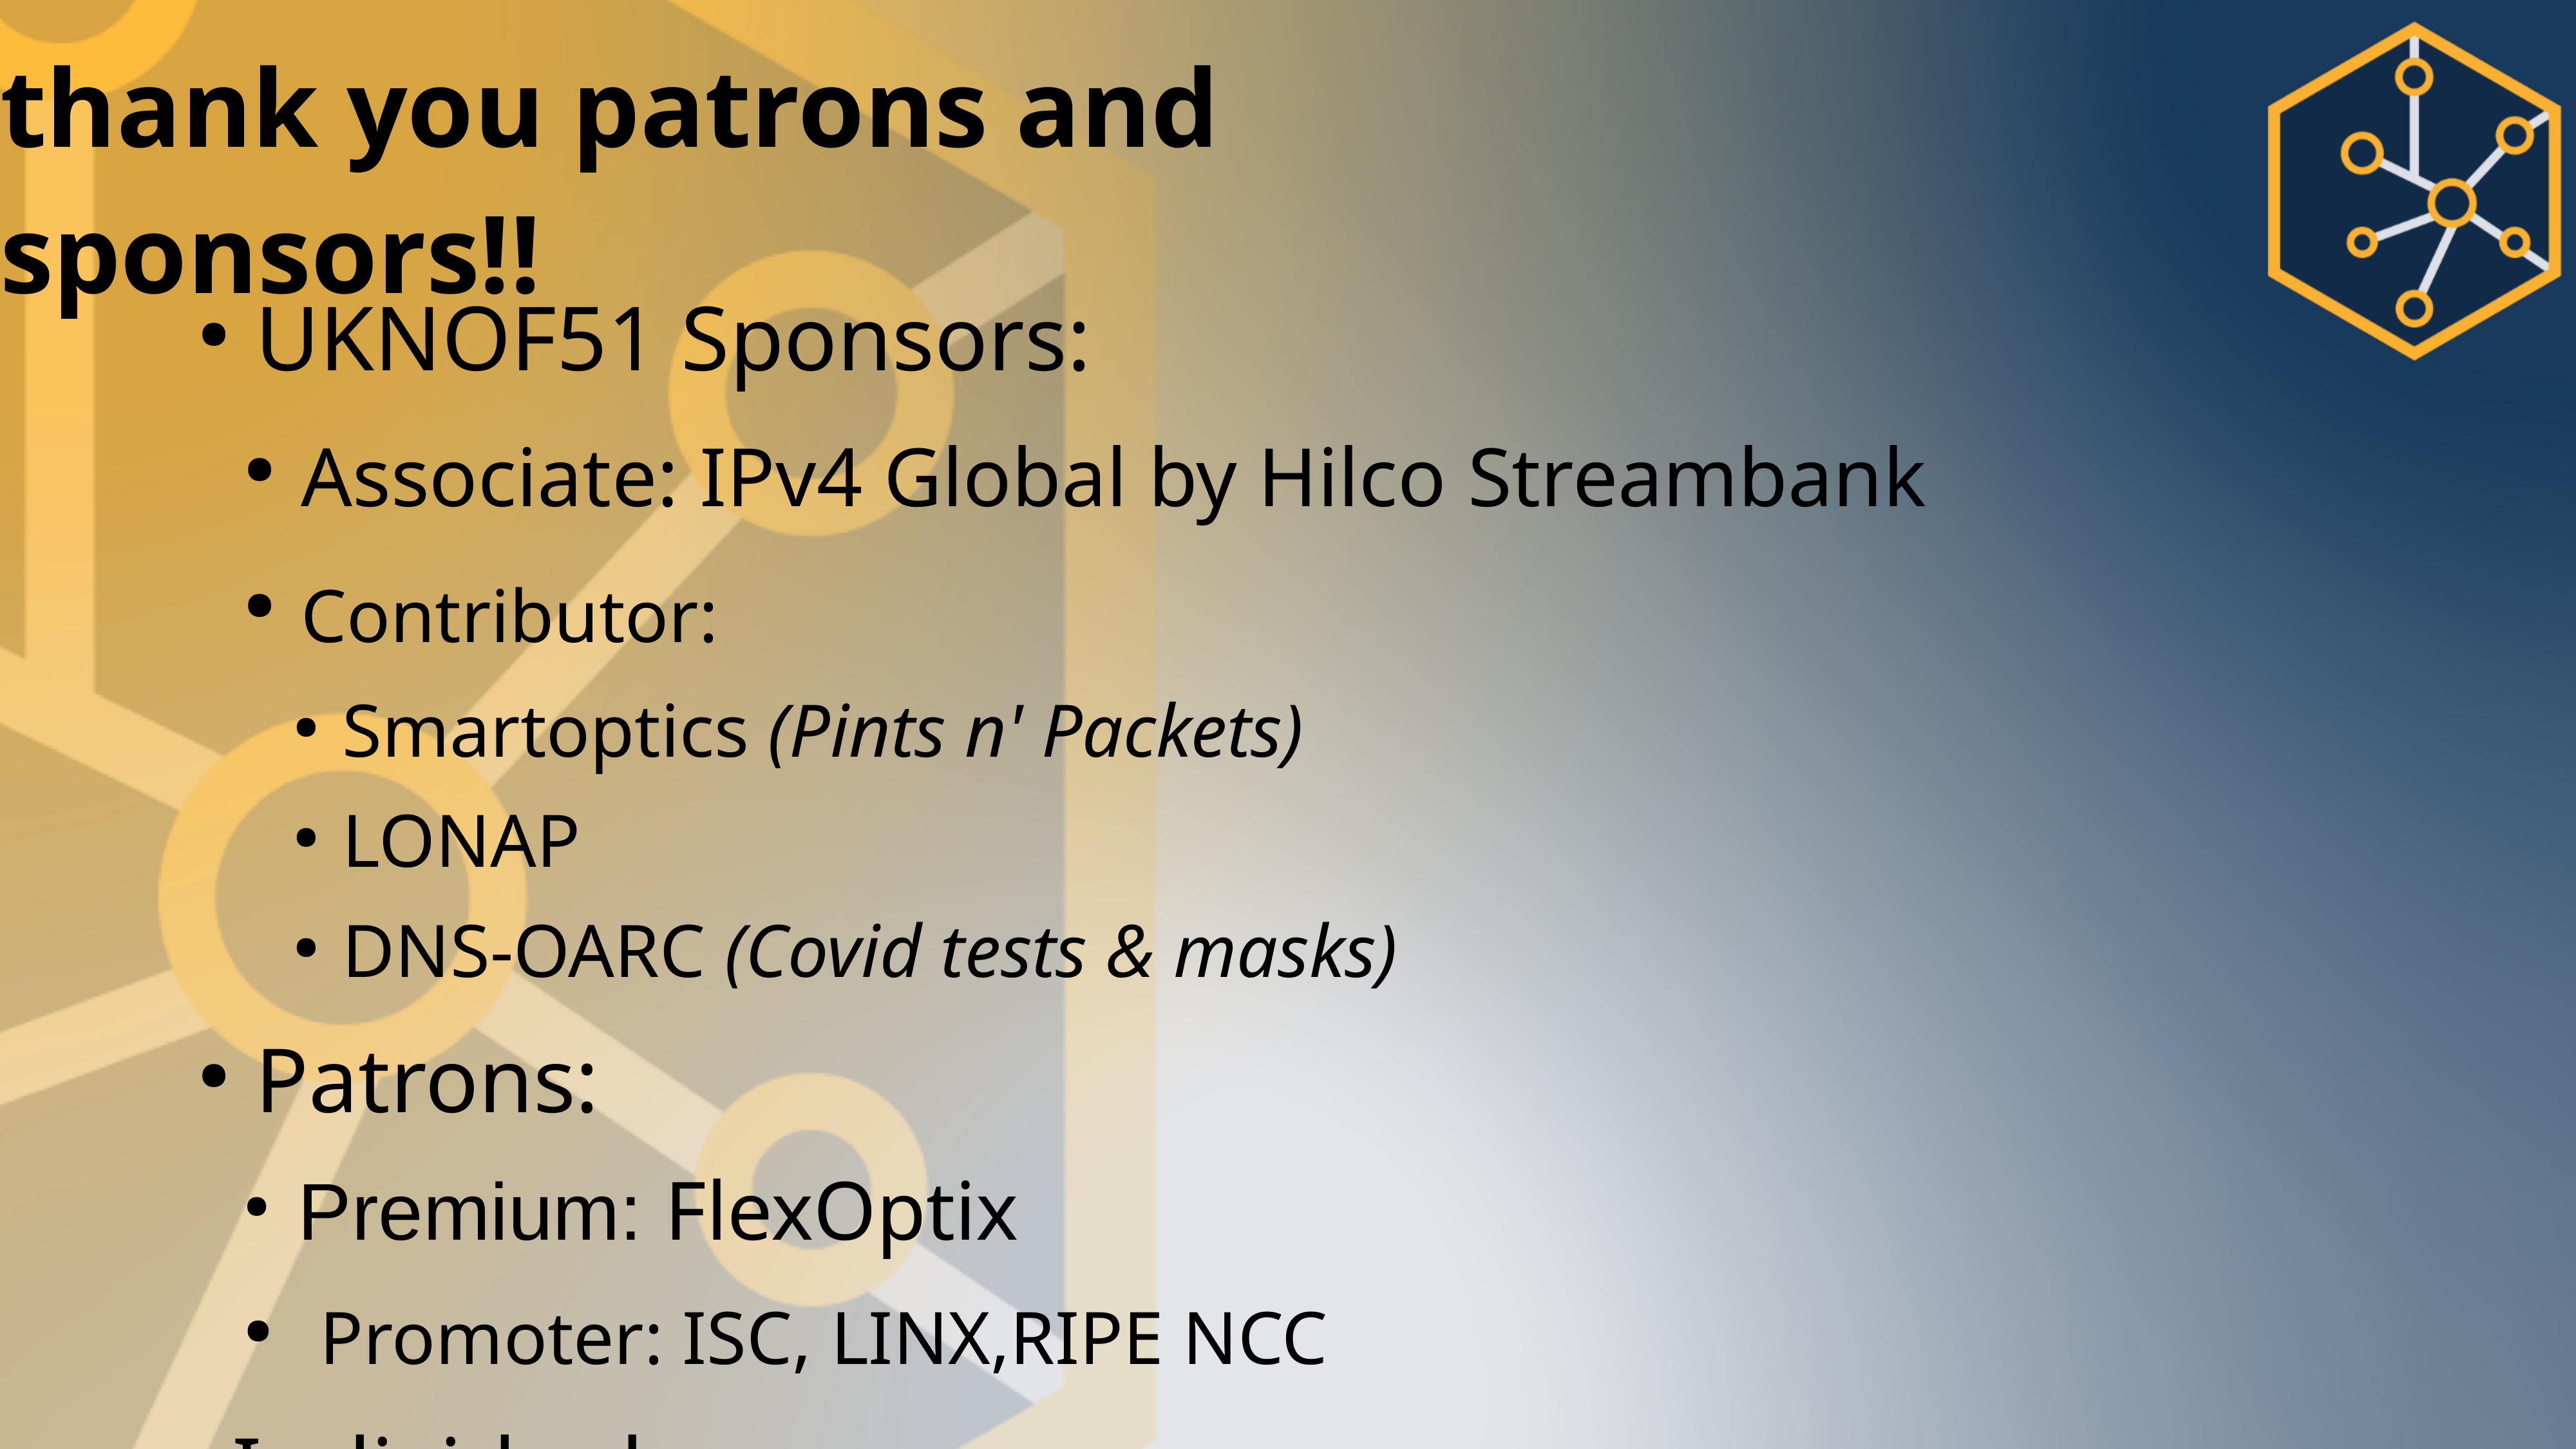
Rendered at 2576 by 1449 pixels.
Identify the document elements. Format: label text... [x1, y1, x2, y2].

picture [0, 0, 2576, 1449]
list UKNOF51 Sponsors: Associate: IPv4 Global by Hilco Streambank Contributor: Smartoptics (Pints n' Packets) LONAP DNS-OARC (Covid tests & masks) Patrons: Premium: FlexOptix Promoter: ISC, LINX,RIPE NCC Individuals [186, 276, 2389, 1128]
title thank you patrons and sponsors!! [0, 43, 1604, 314]
